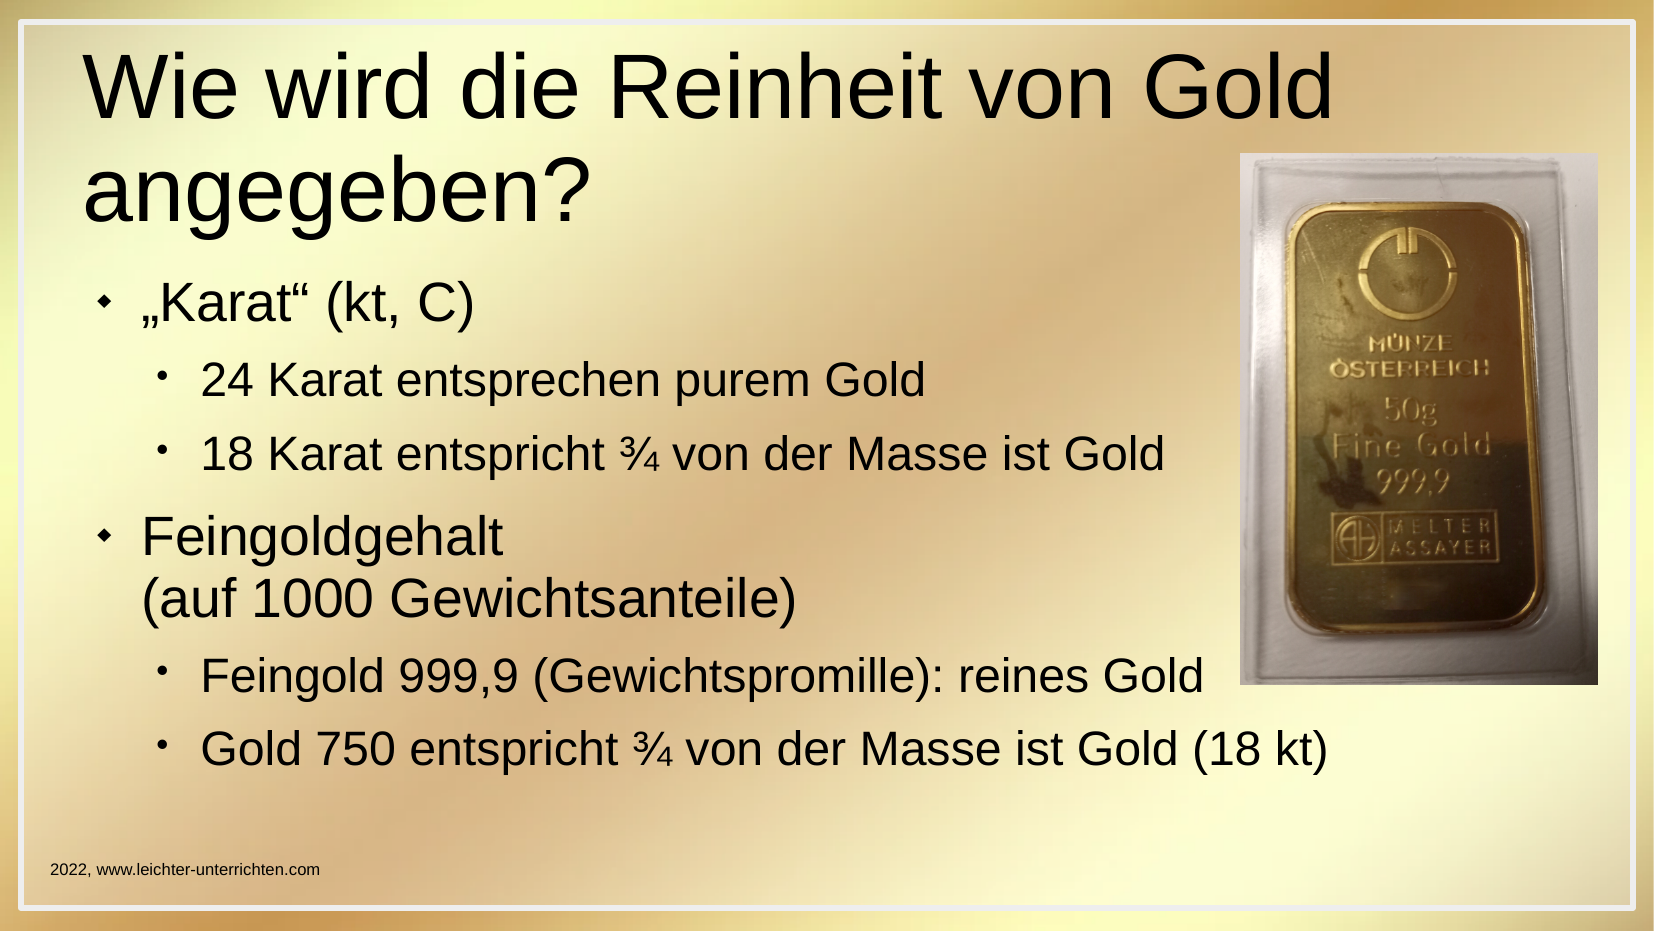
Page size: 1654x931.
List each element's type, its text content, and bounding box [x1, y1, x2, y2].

picture [0, 0, 1654, 931]
list „Karat“ (kt, C) 24 Karat entsprechen purem Gold 18 Karat entspricht ¾ von der Masse ist Gold Feingoldgehalt (auf 1000 Gewichtsanteile) Feingold 999,9 (Gewichtspromille): reines Gold Gold 750 entspricht ¾ von der Masse ist Gold (18 kt) [82, 271, 1571, 781]
title Wie wird die Reinheit von Gold angegeben? [82, 35, 1571, 241]
